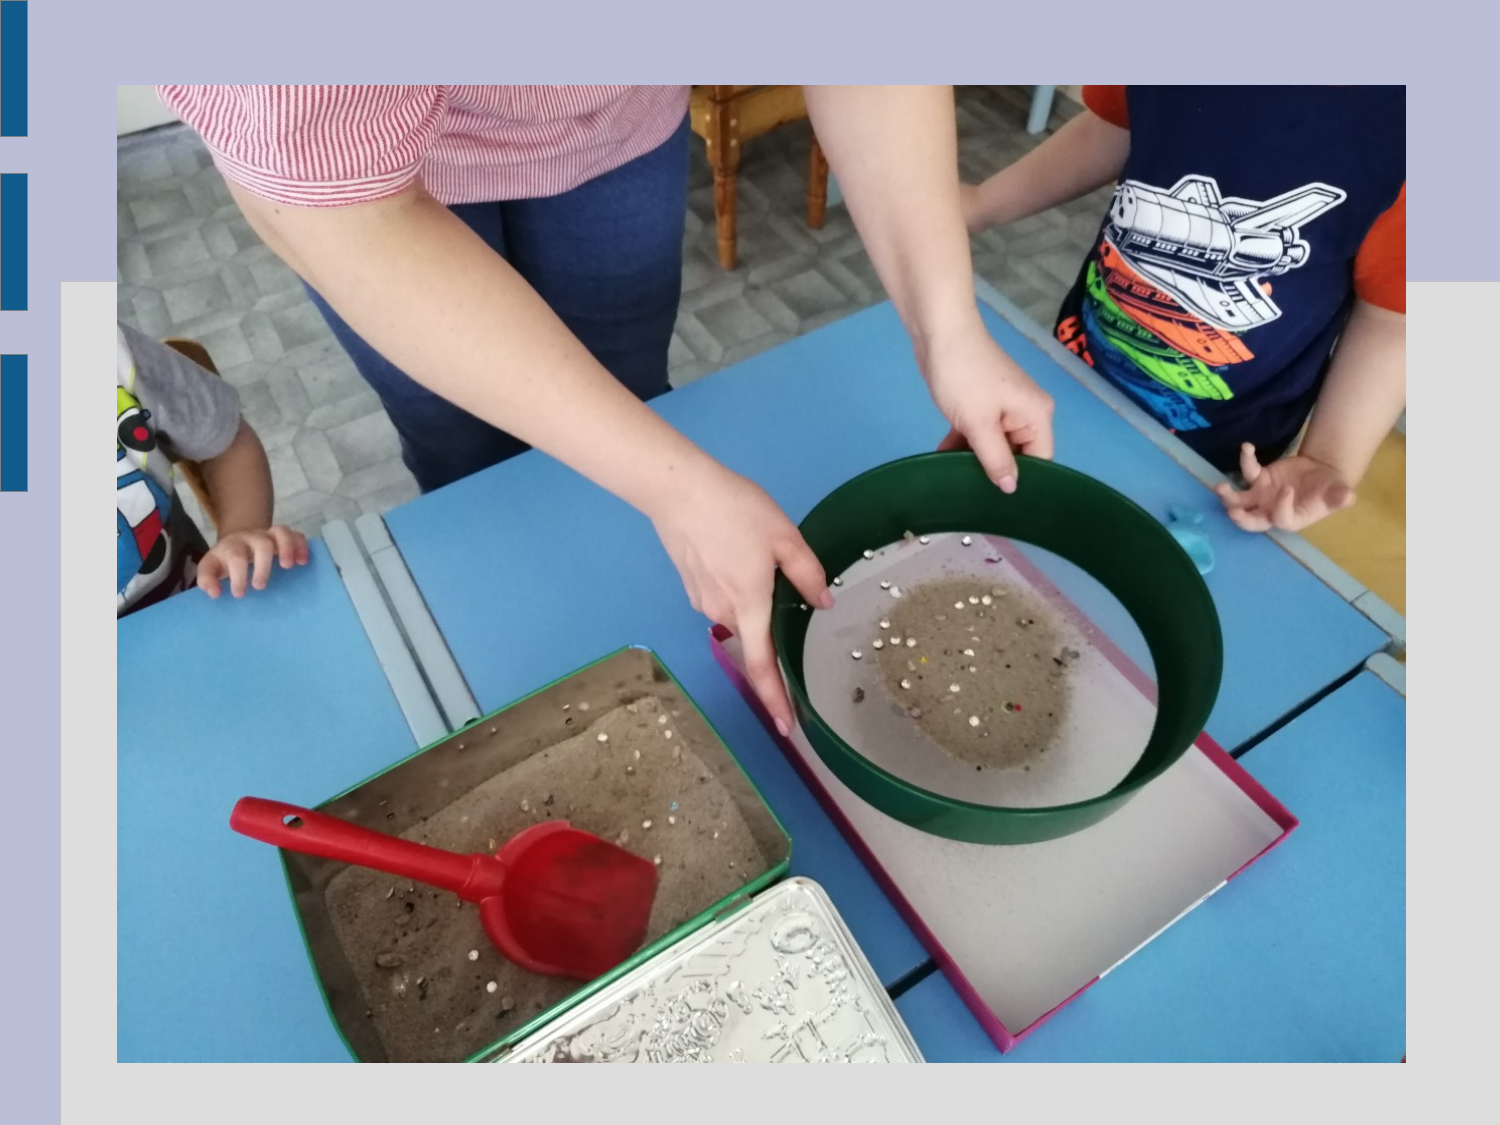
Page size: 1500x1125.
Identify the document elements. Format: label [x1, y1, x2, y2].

picture [117, 85, 1406, 1063]
